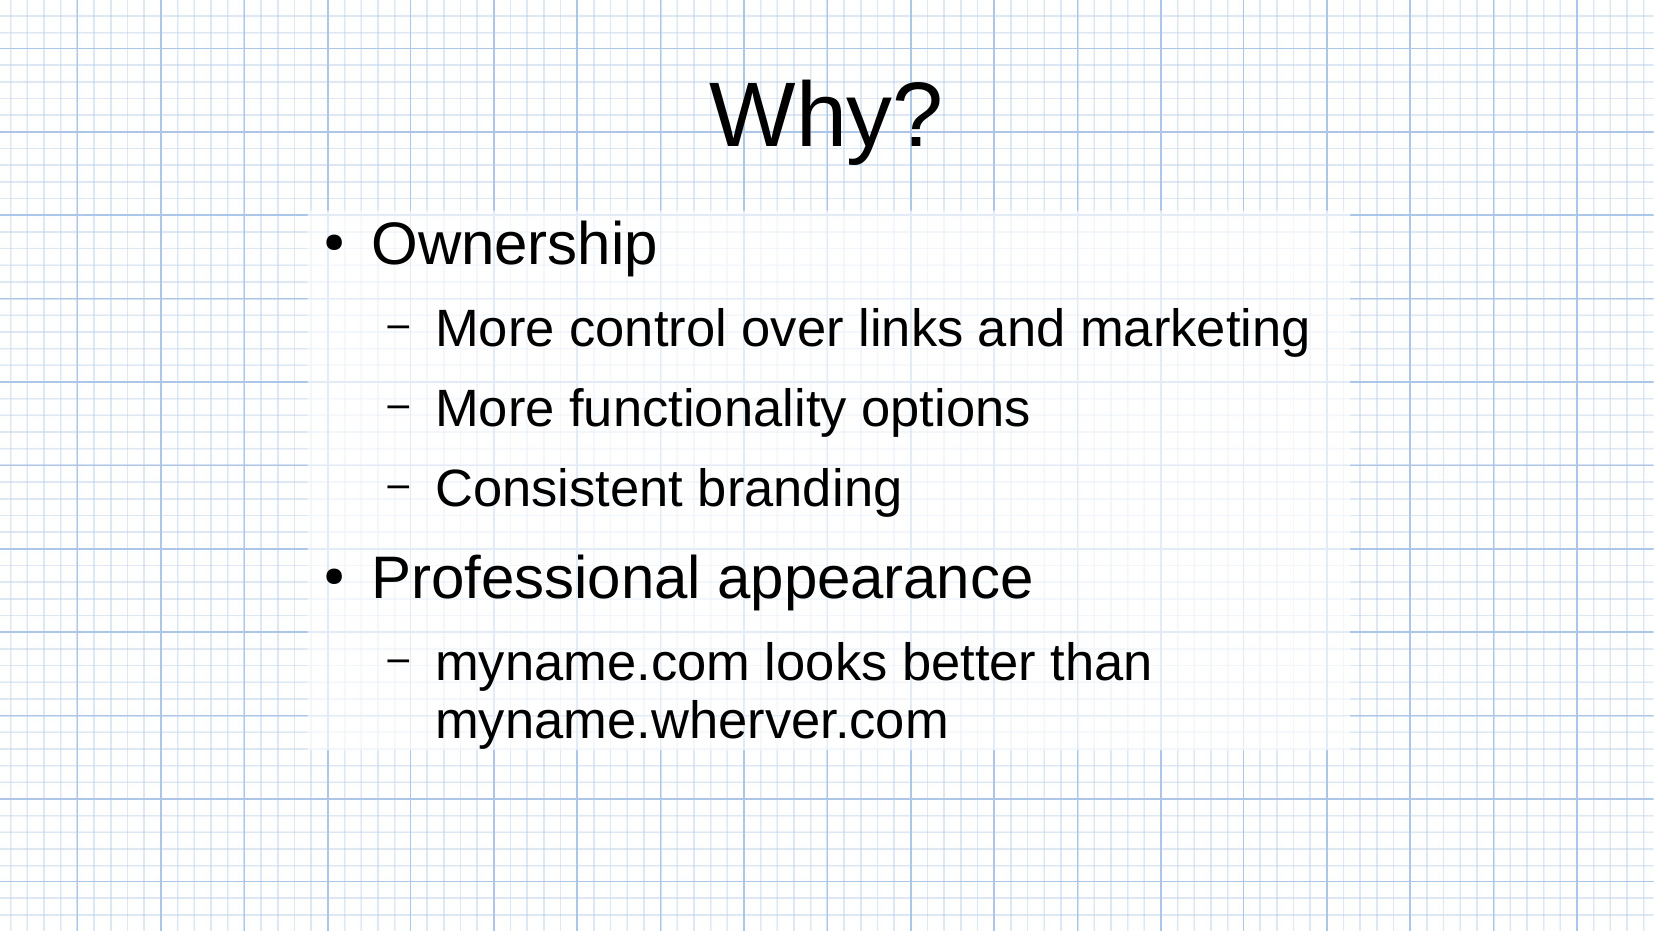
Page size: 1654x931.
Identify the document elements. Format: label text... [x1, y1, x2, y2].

list Ownership More control over links and marketing More functionality options Consistent branding Professional appearance myname.com looks better than myname.wherver.com [307, 210, 1351, 751]
title Why? [82, 37, 1571, 193]
picture [0, 0, 1654, 931]
